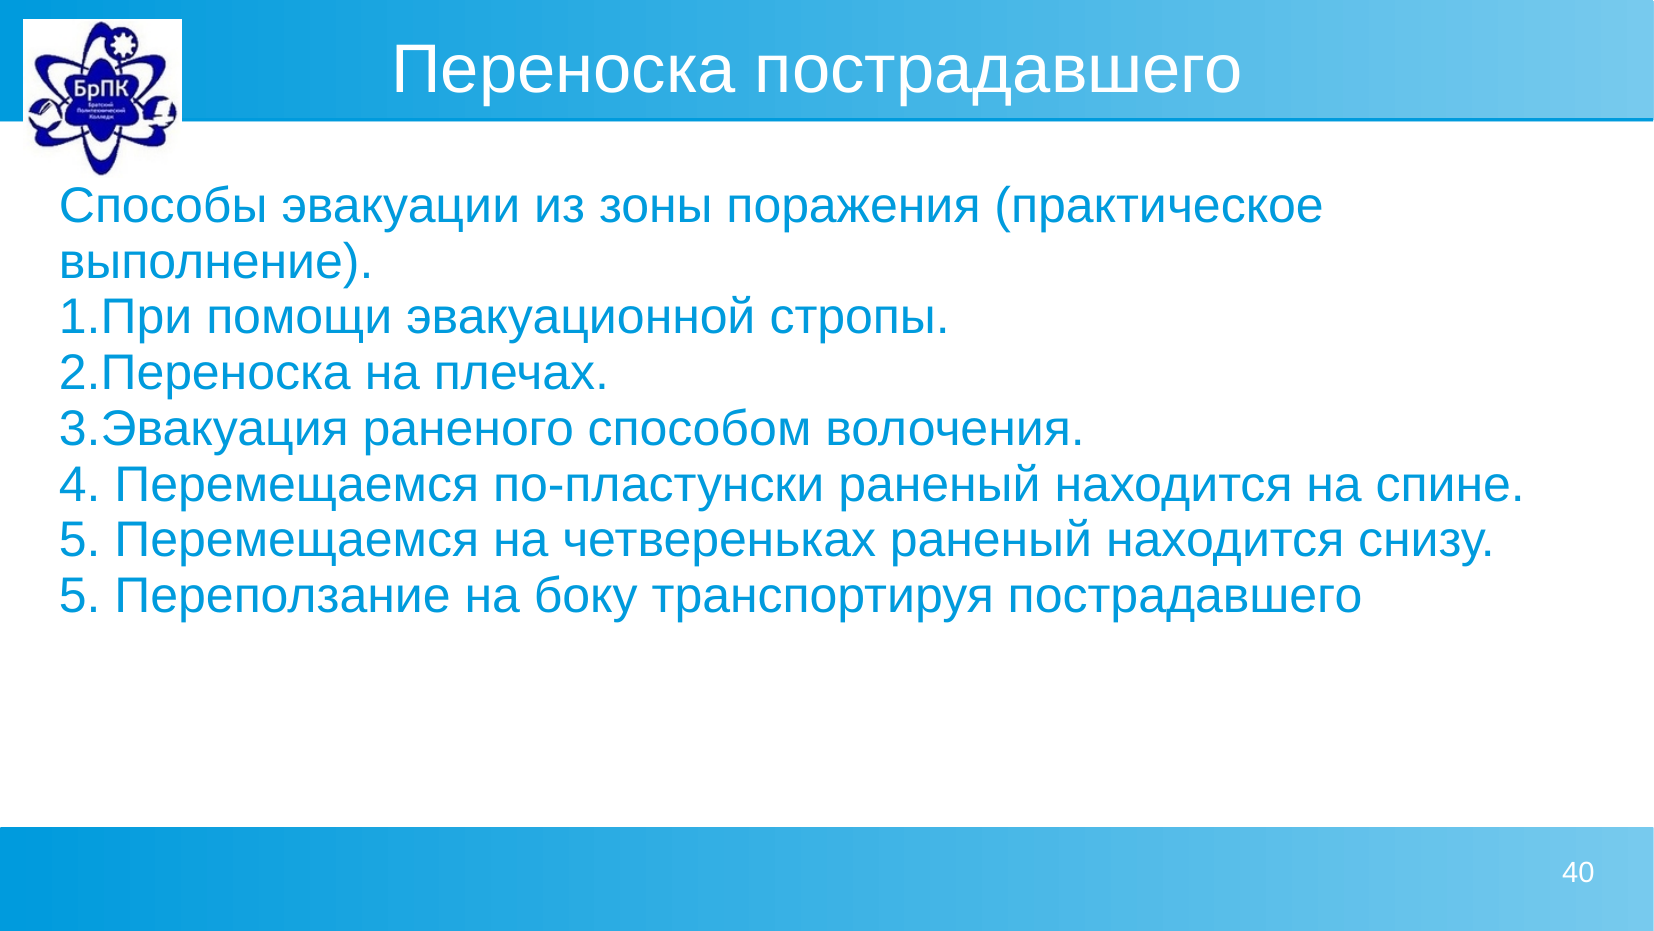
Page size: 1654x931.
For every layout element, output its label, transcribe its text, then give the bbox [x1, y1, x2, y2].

list Способы эвакуации из зоны поражения (практическое выполнение). 1.При помощи эвакуационной стропы. 2.Переноска на плечах. 3.Эвакуация раненого способом волочения. 4. Перемещаемся по-пластунски раненый находится на спине. 5. Перемещаемся на четвереньках раненый находится снизу. 5. Переползание на боку транспортируя пострадавшего [59, 177, 1595, 768]
title Переноска пострадавшего [182, 29, 1595, 108]
picture [23, 20, 182, 178]
